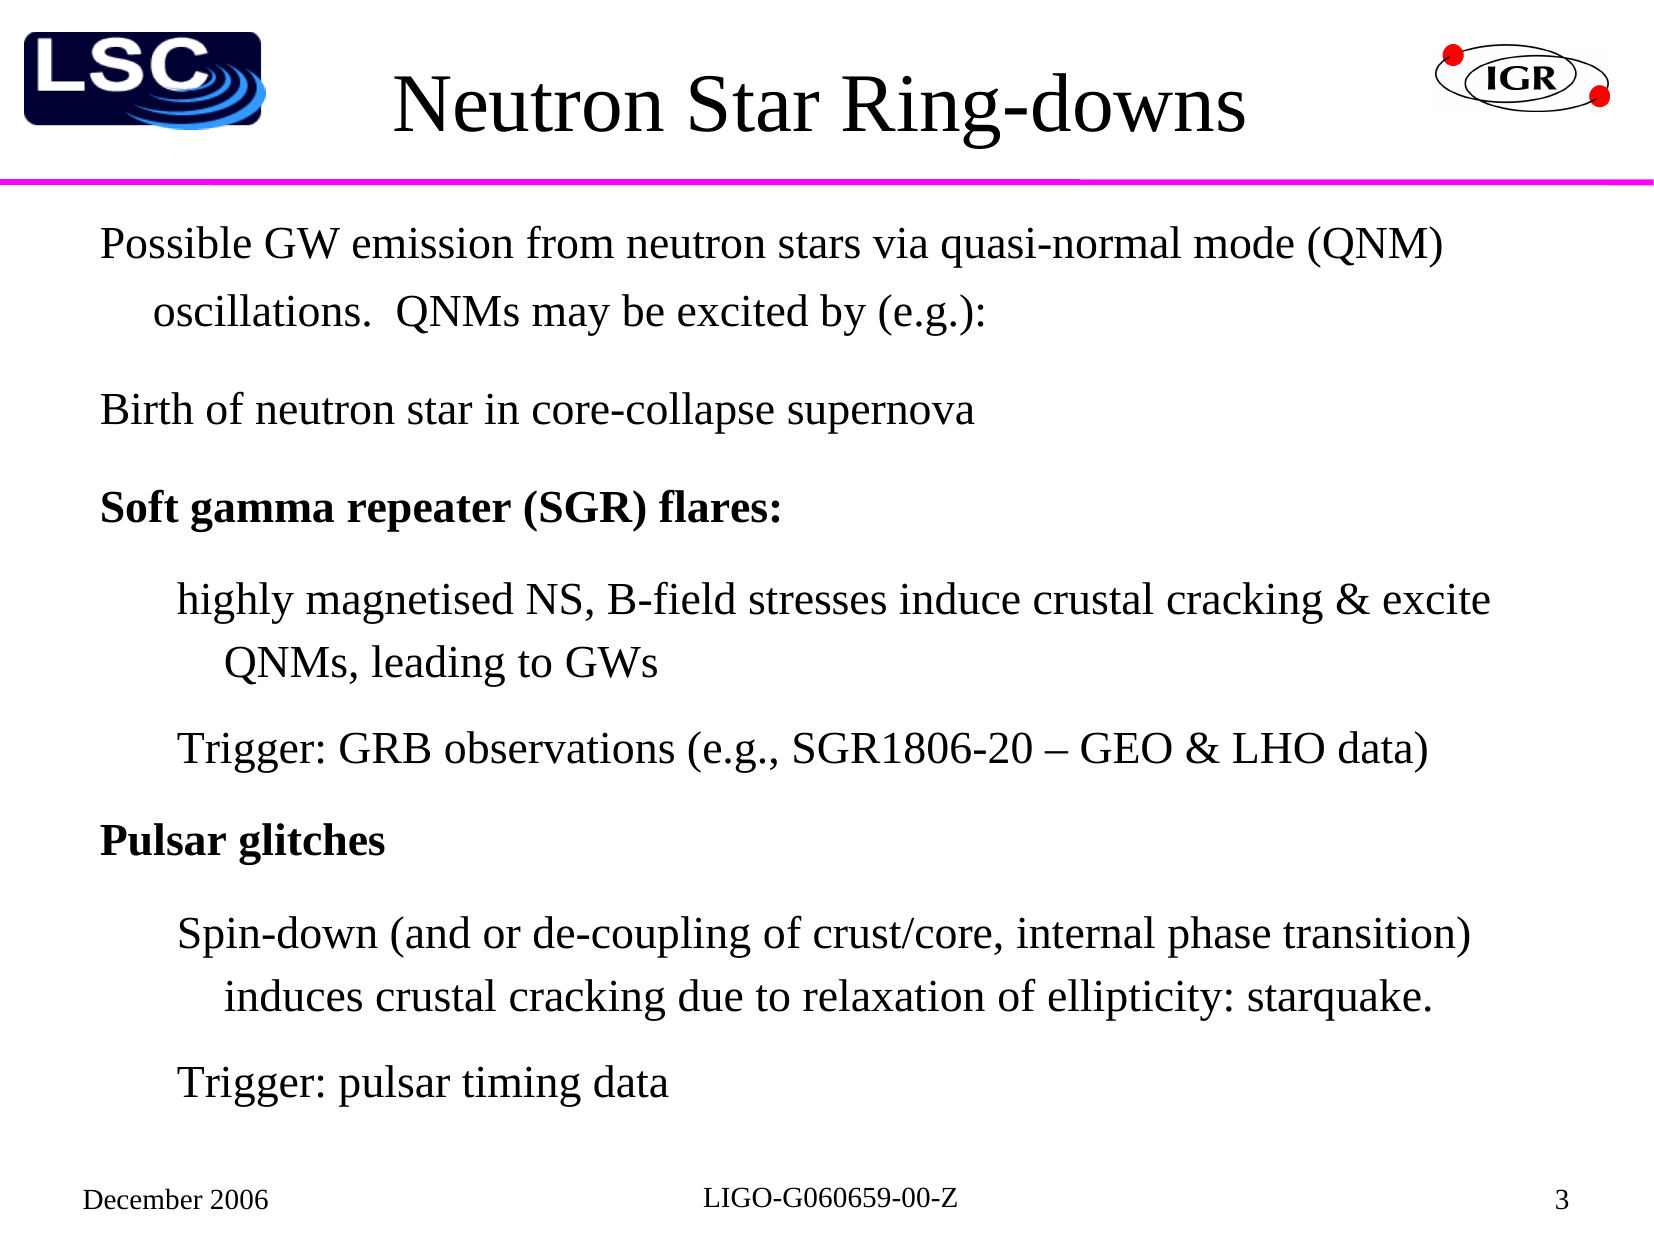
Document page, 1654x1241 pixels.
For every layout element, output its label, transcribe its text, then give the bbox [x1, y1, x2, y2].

list Possible GW emission from neutron stars via quasi-normal mode (QNM) oscillations. QNMs may be excited by (e.g.): Birth of neutron star in core-collapse supernova Soft gamma repeater (SGR) flares: highly magnetised NS, B-field stresses induce crustal cracking & excite QNMs, leading to GWs Trigger: GRB observations (e.g., SGR1806-20 – GEO & LHO data) Pulsar glitches Spin-down (and or de-coupling of crust/core, internal phase transition) induces crustal cracking due to relaxation of ellipticity: starquake. Trigger: pulsar timing data [82, 200, 1571, 1144]
picture [24, 32, 76, 130]
picture [1565, 44, 1610, 112]
title Neutron Star Ring-downs [76, 0, 1565, 207]
